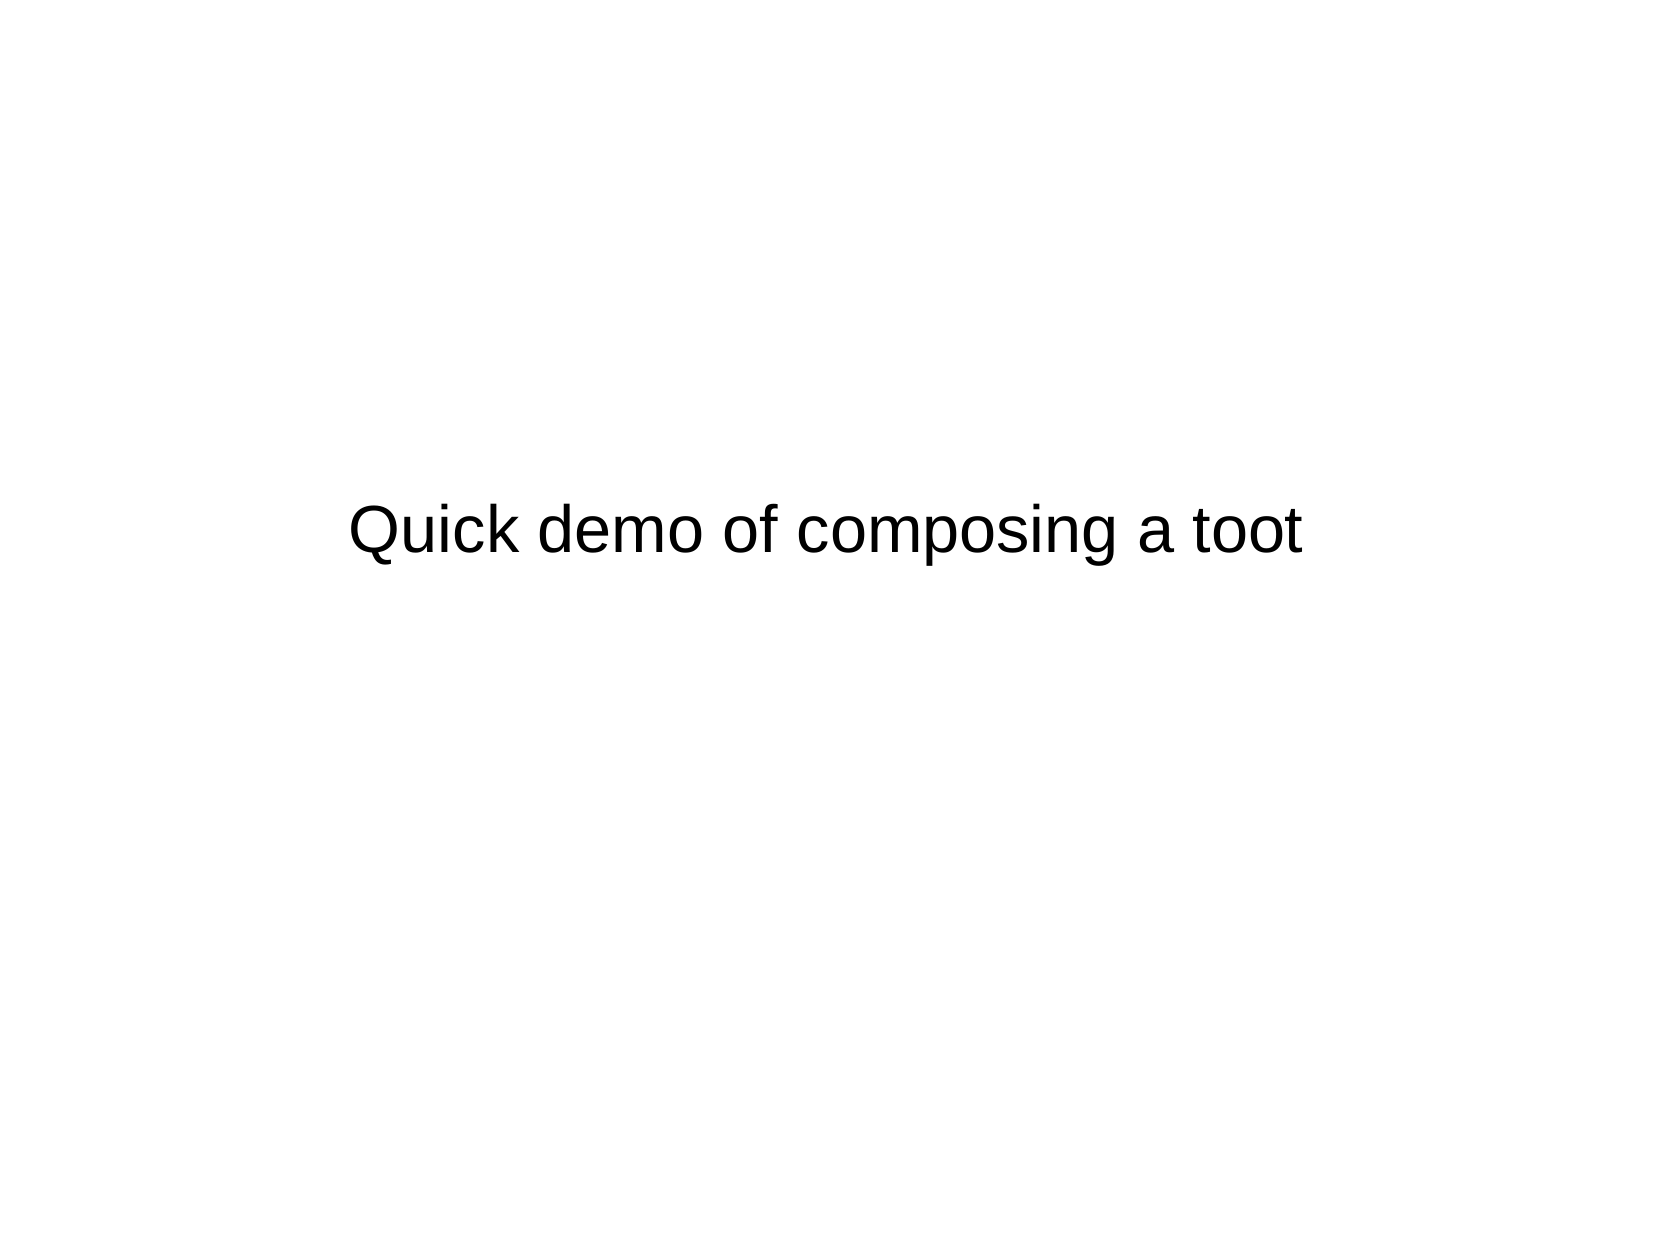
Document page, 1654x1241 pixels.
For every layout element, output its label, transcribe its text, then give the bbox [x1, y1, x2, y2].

subtitle Quick demo of composing a toot [82, 49, 1571, 1010]
